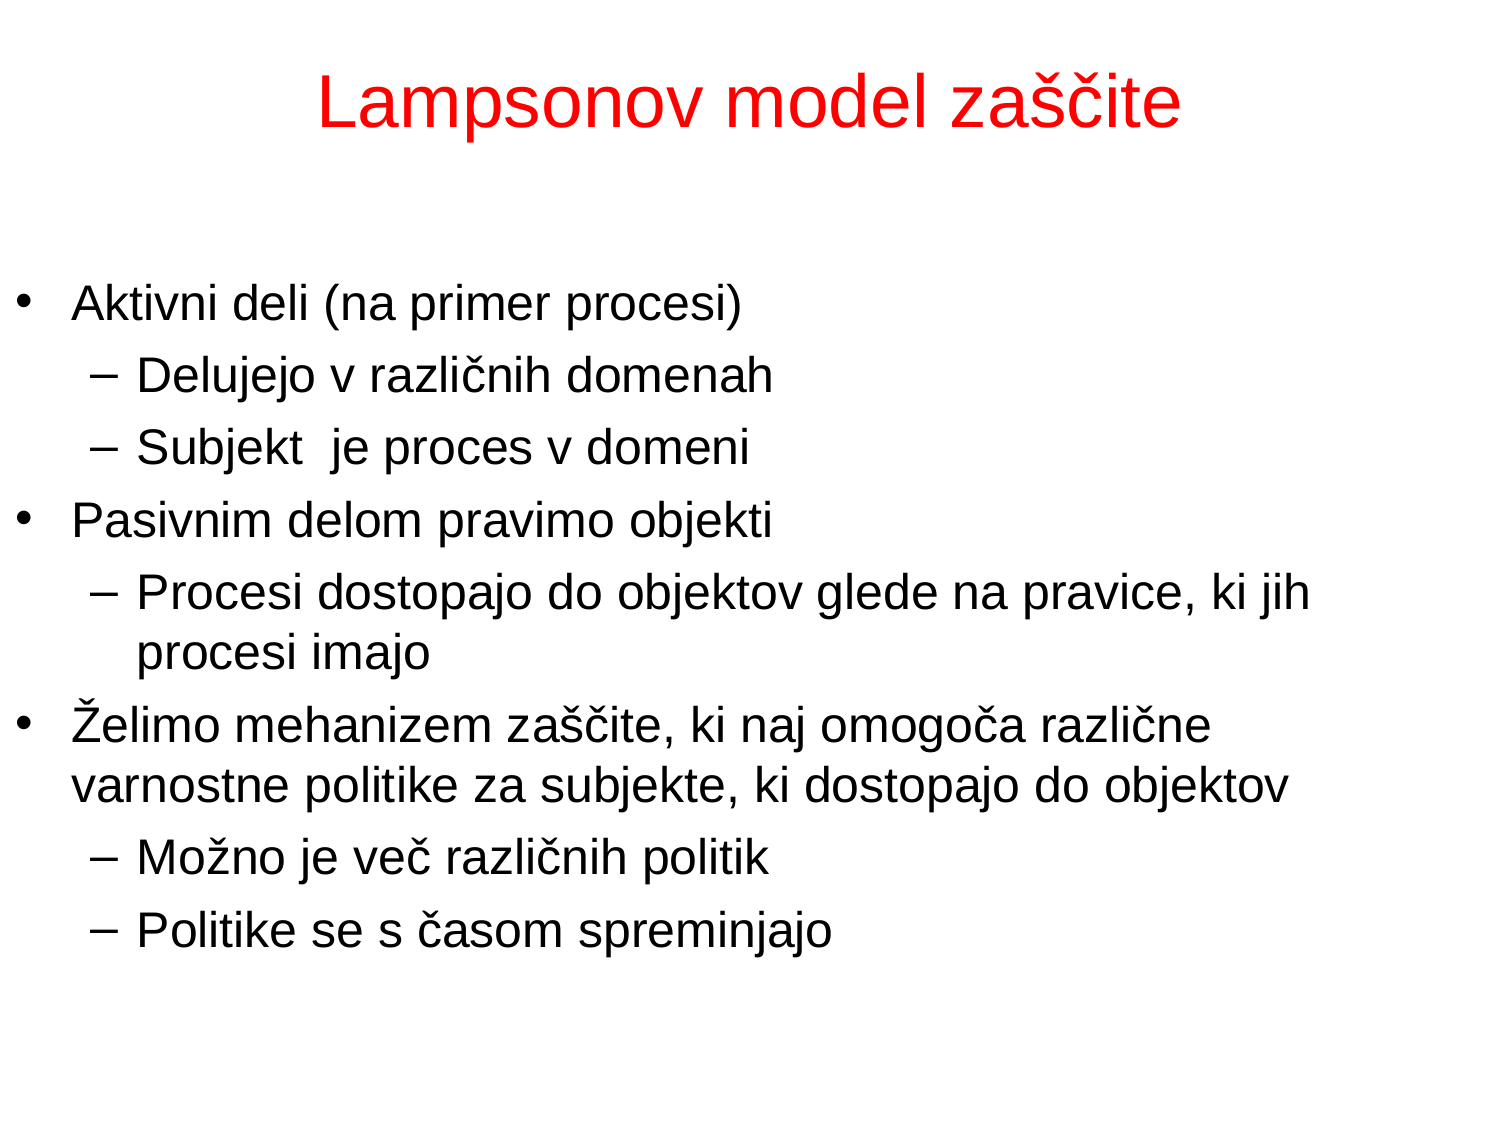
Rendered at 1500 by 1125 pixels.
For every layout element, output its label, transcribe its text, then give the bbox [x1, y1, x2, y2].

title Lampsonov model zaščite [75, 45, 1426, 151]
list Aktivni deli (na primer procesi) Delujejo v različnih domenah Subjekt je proces v domeni Pasivnim delom pravimo objekti Procesi dostopajo do objektov glede na pravice, ki jih procesi imajo Želimo mehanizem zaščite, ki naj omogoča različne varnostne politike za subjekte, ki dostopajo do objektov Možno je več različnih politik Politike se s časom spreminjajo [0, 262, 1351, 1006]
